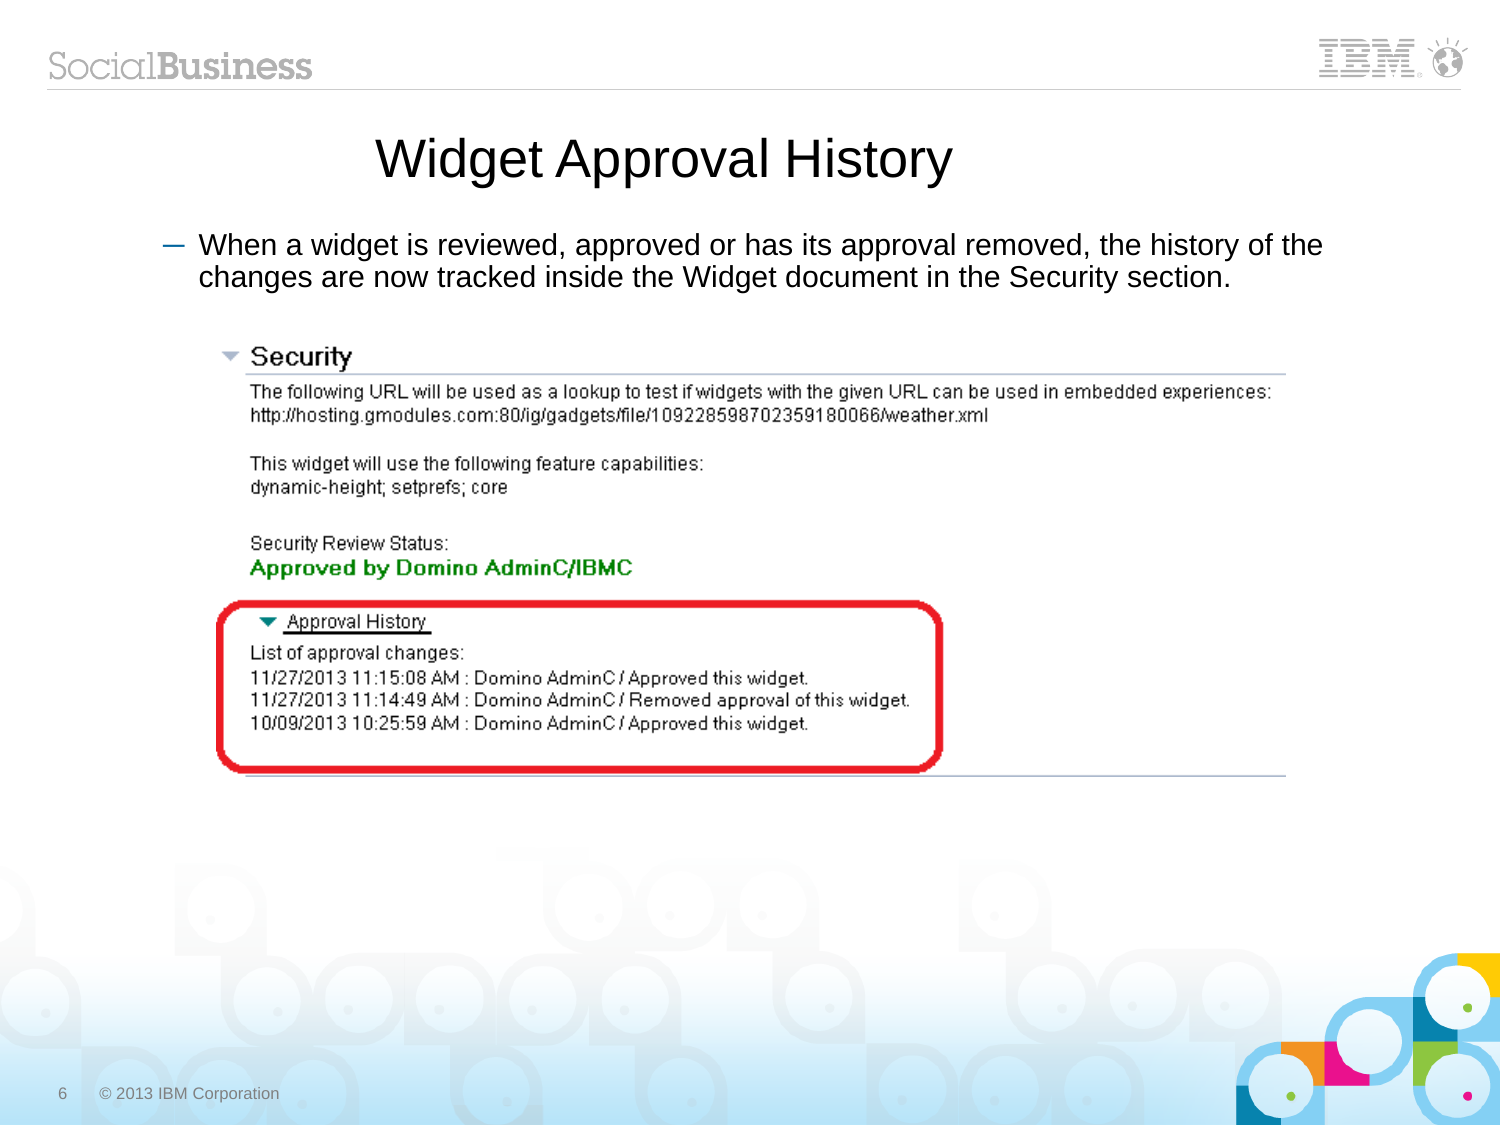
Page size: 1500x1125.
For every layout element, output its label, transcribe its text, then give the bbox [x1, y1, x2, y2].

picture [0, 847, 1500, 1125]
picture [216, 344, 1286, 777]
title Widget Approval History [375, 96, 1051, 225]
text_box When a widget is reviewed, approved or has its approval removed, the history of the changes are now tracked inside the Widget document in the Security section. [74, 229, 1386, 380]
